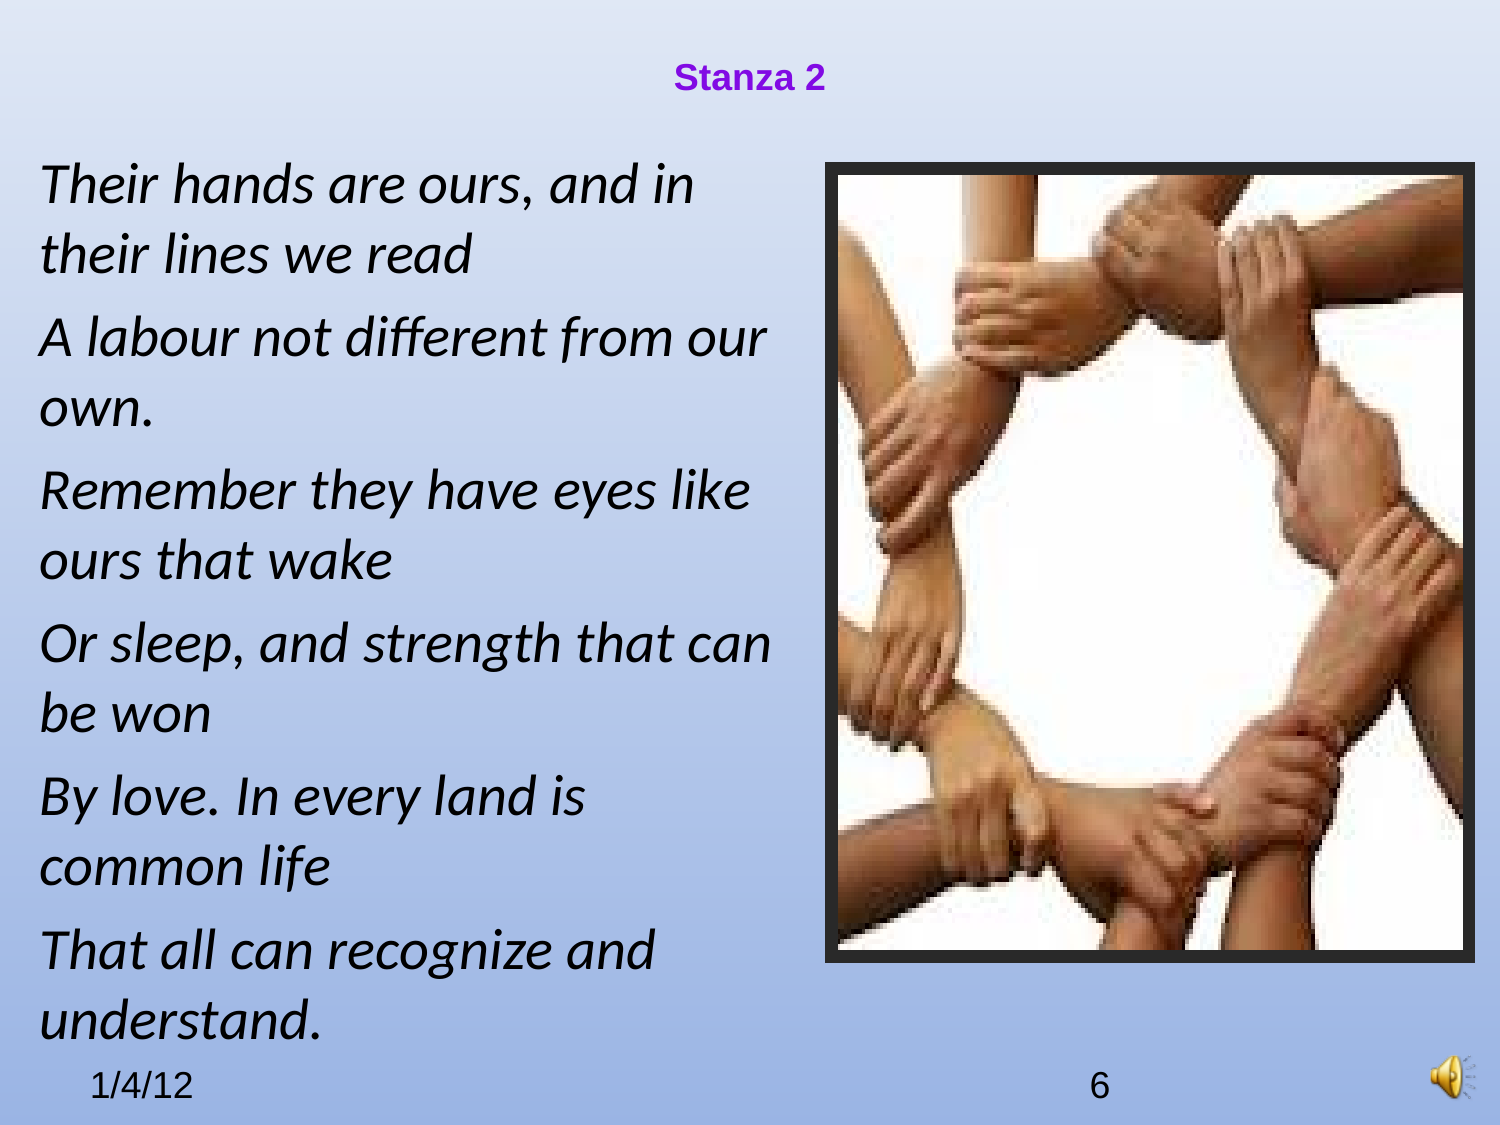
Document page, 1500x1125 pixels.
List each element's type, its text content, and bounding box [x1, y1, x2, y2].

picture [1429, 1054, 1480, 1105]
text_box Stanza 2 [75, 0, 1426, 151]
picture [837, 174, 1463, 951]
text_box Their hands are ours, and in their lines we read A labour not different from our own. Remember they have eyes like ours that wake Or sleep, and strength that can be won By love. In every land is common life That all can recognize and understand. [24, 137, 813, 1005]
